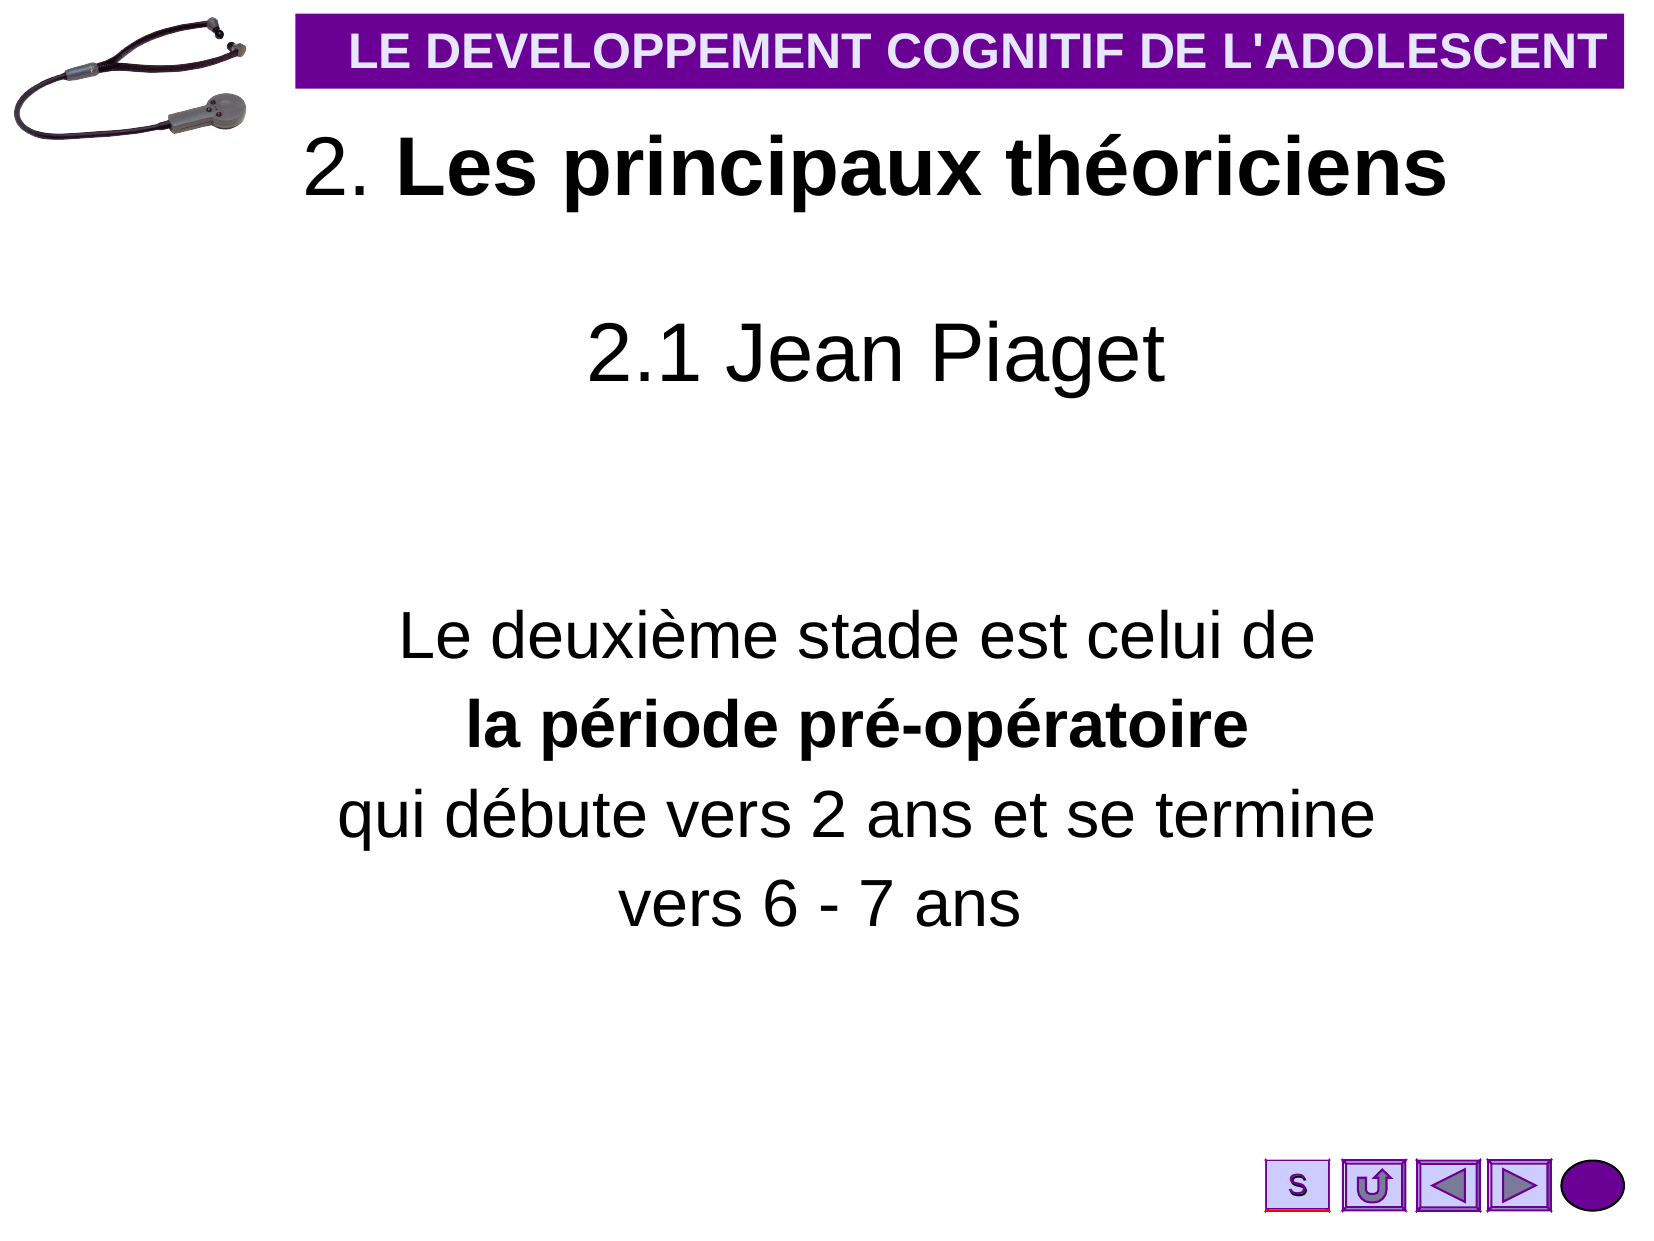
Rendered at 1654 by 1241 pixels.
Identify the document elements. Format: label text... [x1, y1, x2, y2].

text_box 2. Les principaux théoriciens 2.1 Jean Piaget [287, 112, 1466, 407]
list Le deuxième stade est celui de la période pré-opératoire qui débute vers 2 ans et se termine vers 6 - 7 ans [201, 590, 1477, 949]
text_box LE DEVELOPPEMENT COGNITIF DE L'ADOLESCENT [295, 13, 1625, 89]
text_box [1561, 1160, 1625, 1211]
picture [8, 8, 260, 153]
